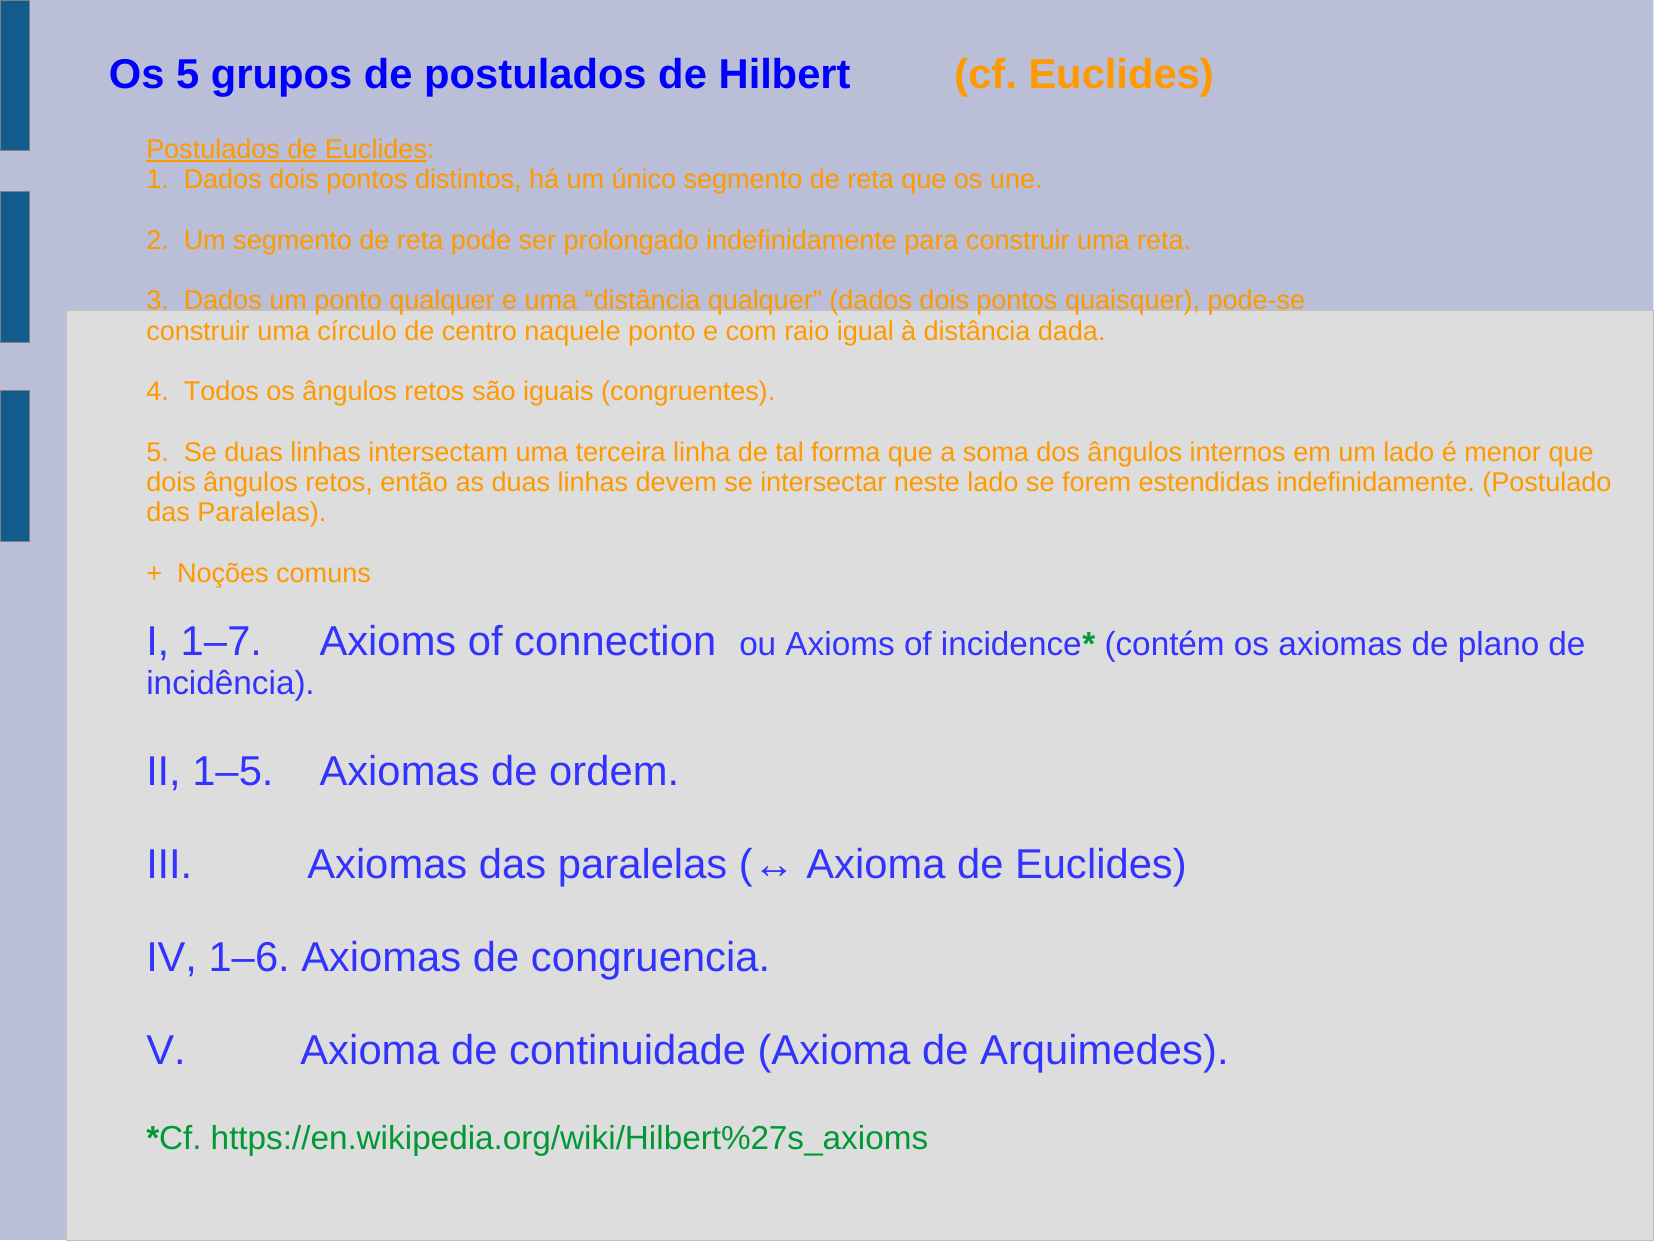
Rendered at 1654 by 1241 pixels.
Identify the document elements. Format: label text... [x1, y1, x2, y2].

list Postulados de Euclides: 1. Dados dois pontos distintos, há um único segmento de reta que os une. 2. Um segmento de reta pode ser prolongado indefinidamente para construir uma reta. 3. Dados um ponto qualquer e uma “distância qualquer” (dados dois pontos quaisquer), pode-se construir uma círculo de centro naquele ponto e com raio igual à distância dada. 4. Todos os ângulos retos são iguais (congruentes). 5. Se duas linhas intersectam uma terceira linha de tal forma que a soma dos ângulos internos em um lado é menor que dois ângulos retos, então as duas linhas devem se intersectar neste lado se forem estendidas indefinidamente. (Postulado das Paralelas). + Noções comuns I, 1–7. Axioms of connection ou Axioms of incidence* (contém os axiomas de plano de incidência). II, 1–5. Axiomas de ordem. III. Axiomas das paralelas (↔ Axioma de Euclides) IV, 1–6. Axiomas de congruencia. V. Axioma de continuidade (Axioma de Arquimedes). *Cf. https://en.wikipedia.org/wiki/Hilbert%27s_axioms [75, 134, 1636, 1216]
title Os 5 grupos de postulados de Hilbert (cf. Euclides) [105, 45, 1518, 134]
